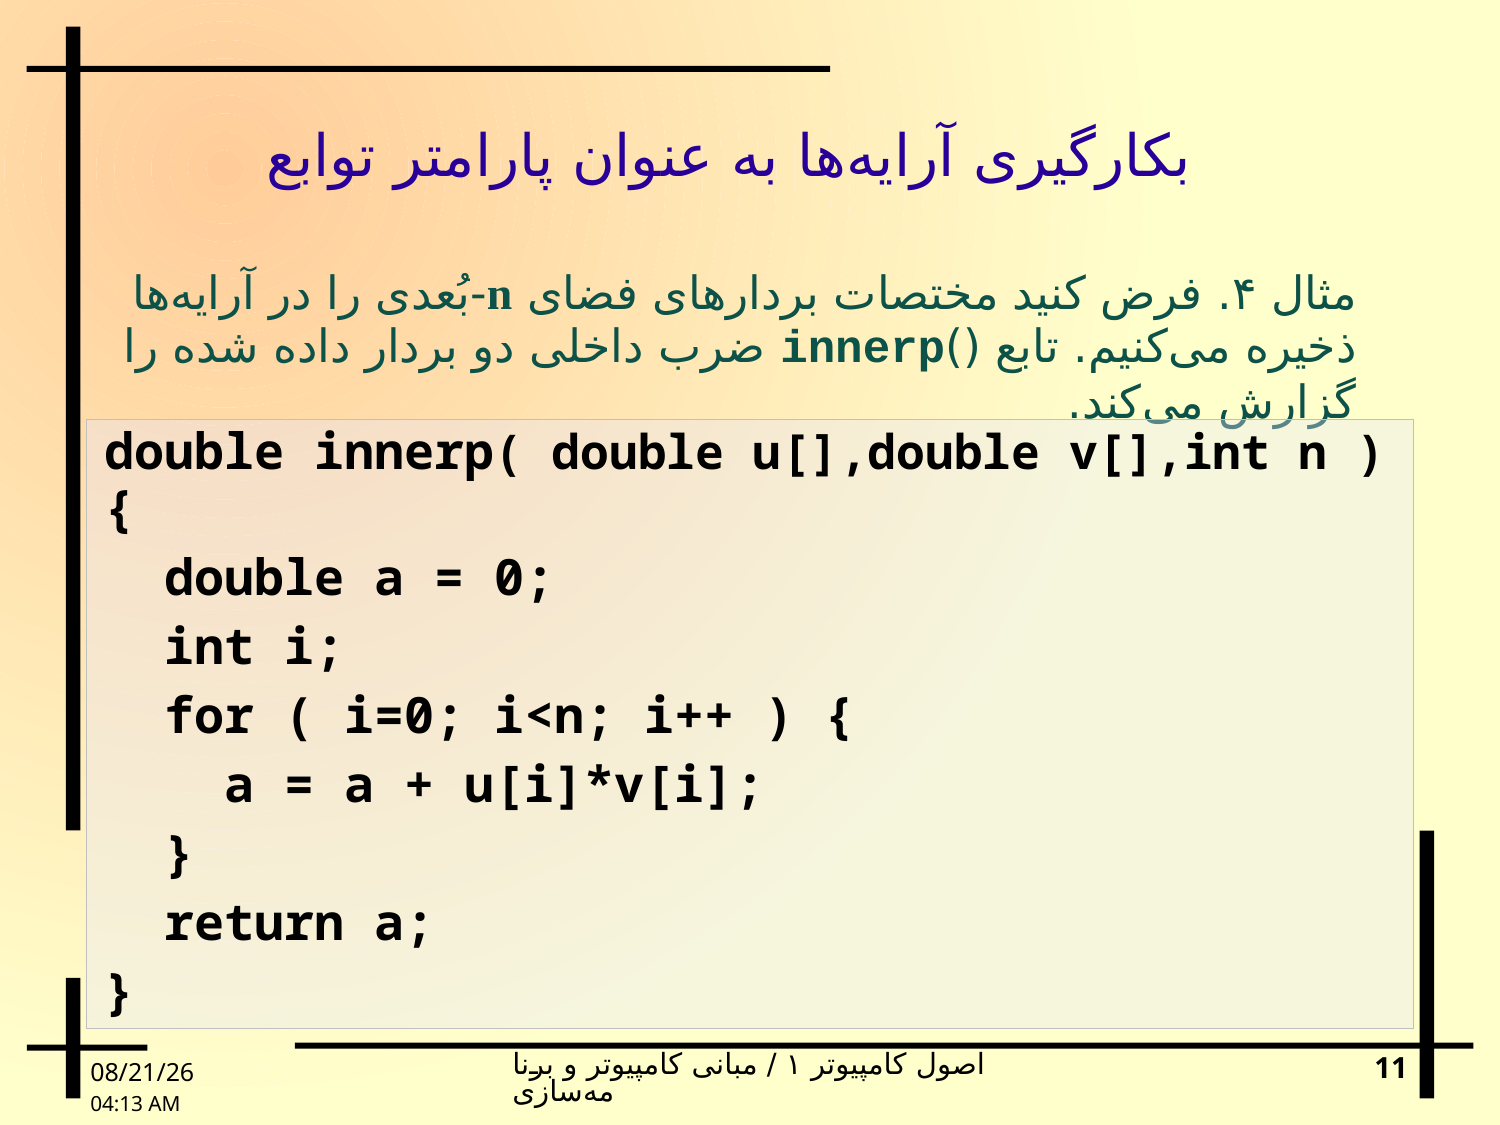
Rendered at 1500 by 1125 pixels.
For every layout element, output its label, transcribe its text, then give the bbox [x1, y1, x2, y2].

title بکارگیری آرایه‌ها به عنوان پارامتر توابع [113, 97, 1344, 217]
list مثال ۴. فرض کنید مختصات بردارهای فضای n-بُعدی را در آرایه‌ها ذخیره می‌کنیم. تابع ()innerp ضرب داخلی دو بردار داده شده را گزارش می‌کند. [98, 266, 1410, 410]
text_box double innerp( double u[],double v[],int n ) { double a = 0; int i; for ( i=0; i<n; i++ ) { a = a + u[i]*v[i]; } return a; } [86, 419, 1414, 1029]
